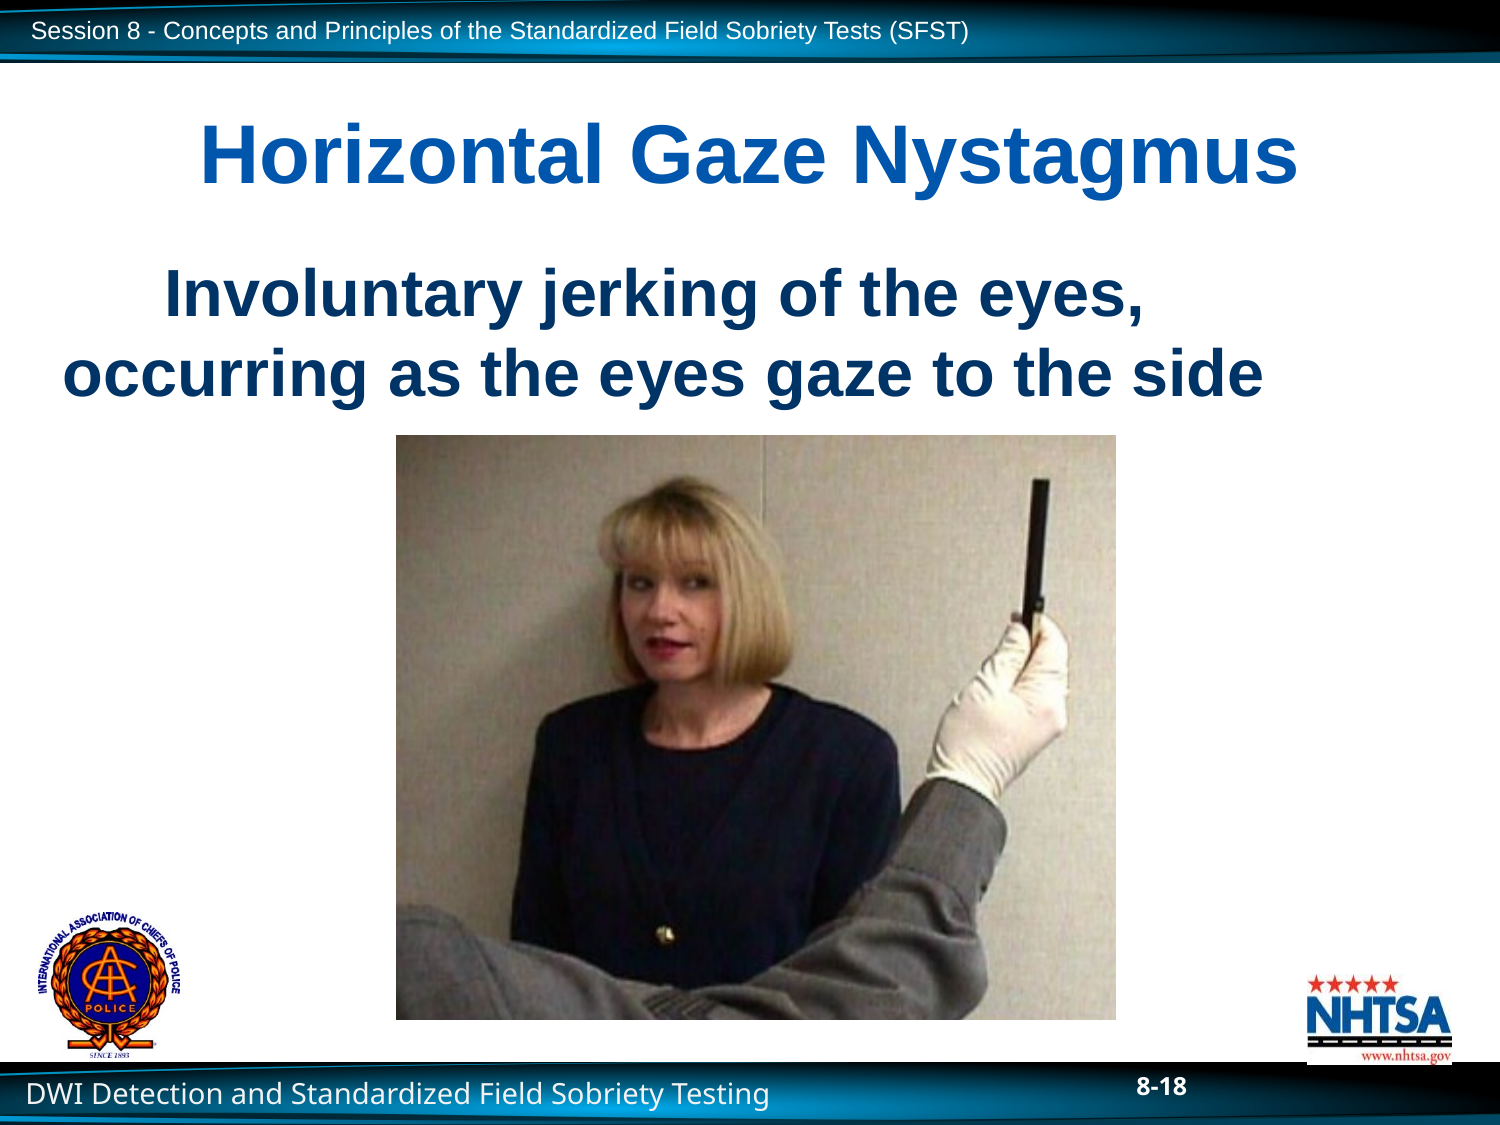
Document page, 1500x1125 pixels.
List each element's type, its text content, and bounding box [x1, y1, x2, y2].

list Involuntary jerking of the eyes, occurring as the eyes gaze to the side [62, 249, 1458, 1000]
title Horizontal Gaze Nystagmus [50, 87, 1451, 213]
slide_number 8-18 [1121, 1055, 1472, 1116]
picture [396, 434, 1117, 1021]
